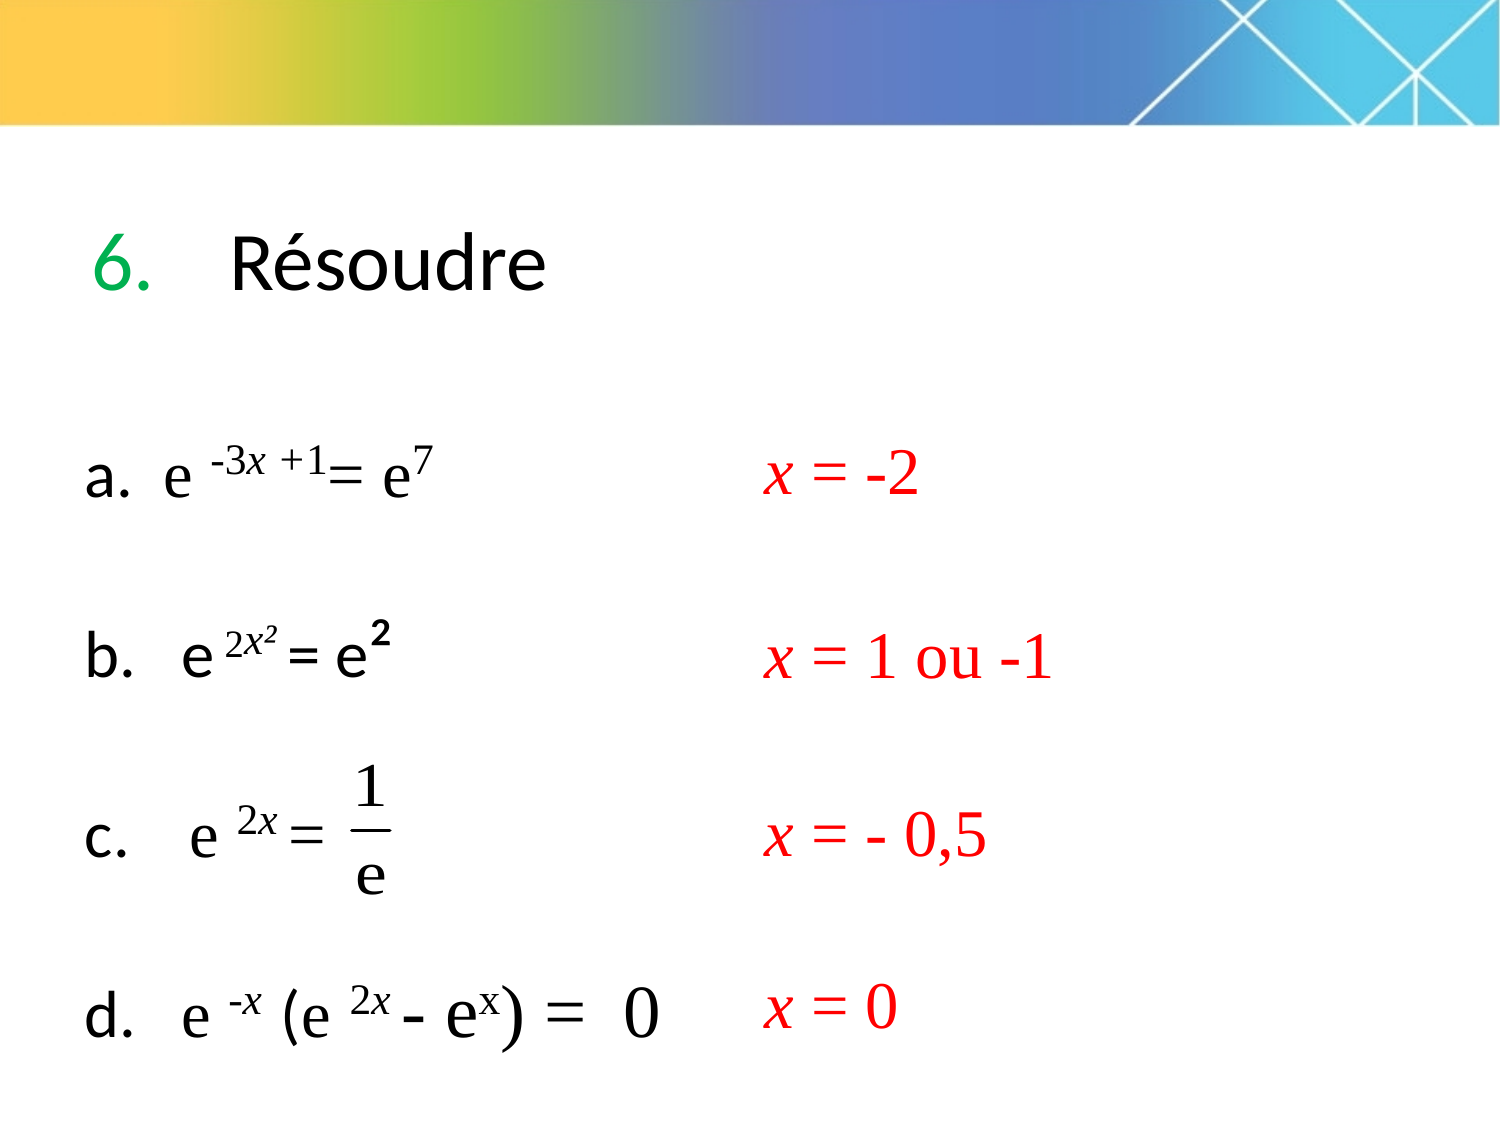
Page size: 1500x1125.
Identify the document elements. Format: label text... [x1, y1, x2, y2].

chart [339, 747, 406, 909]
title Résoudre [76, 163, 1500, 351]
picture [0, 0, 1500, 127]
text_box x = -2 x = 1 ou -1 x = - 0,5 x = 0 [750, 339, 1243, 1050]
text_box a. e -3x +1= e7 b. e 2x² = e² c. e 2x = d. e -x (e 2x - ex) = 0 = [70, 324, 1465, 1125]
